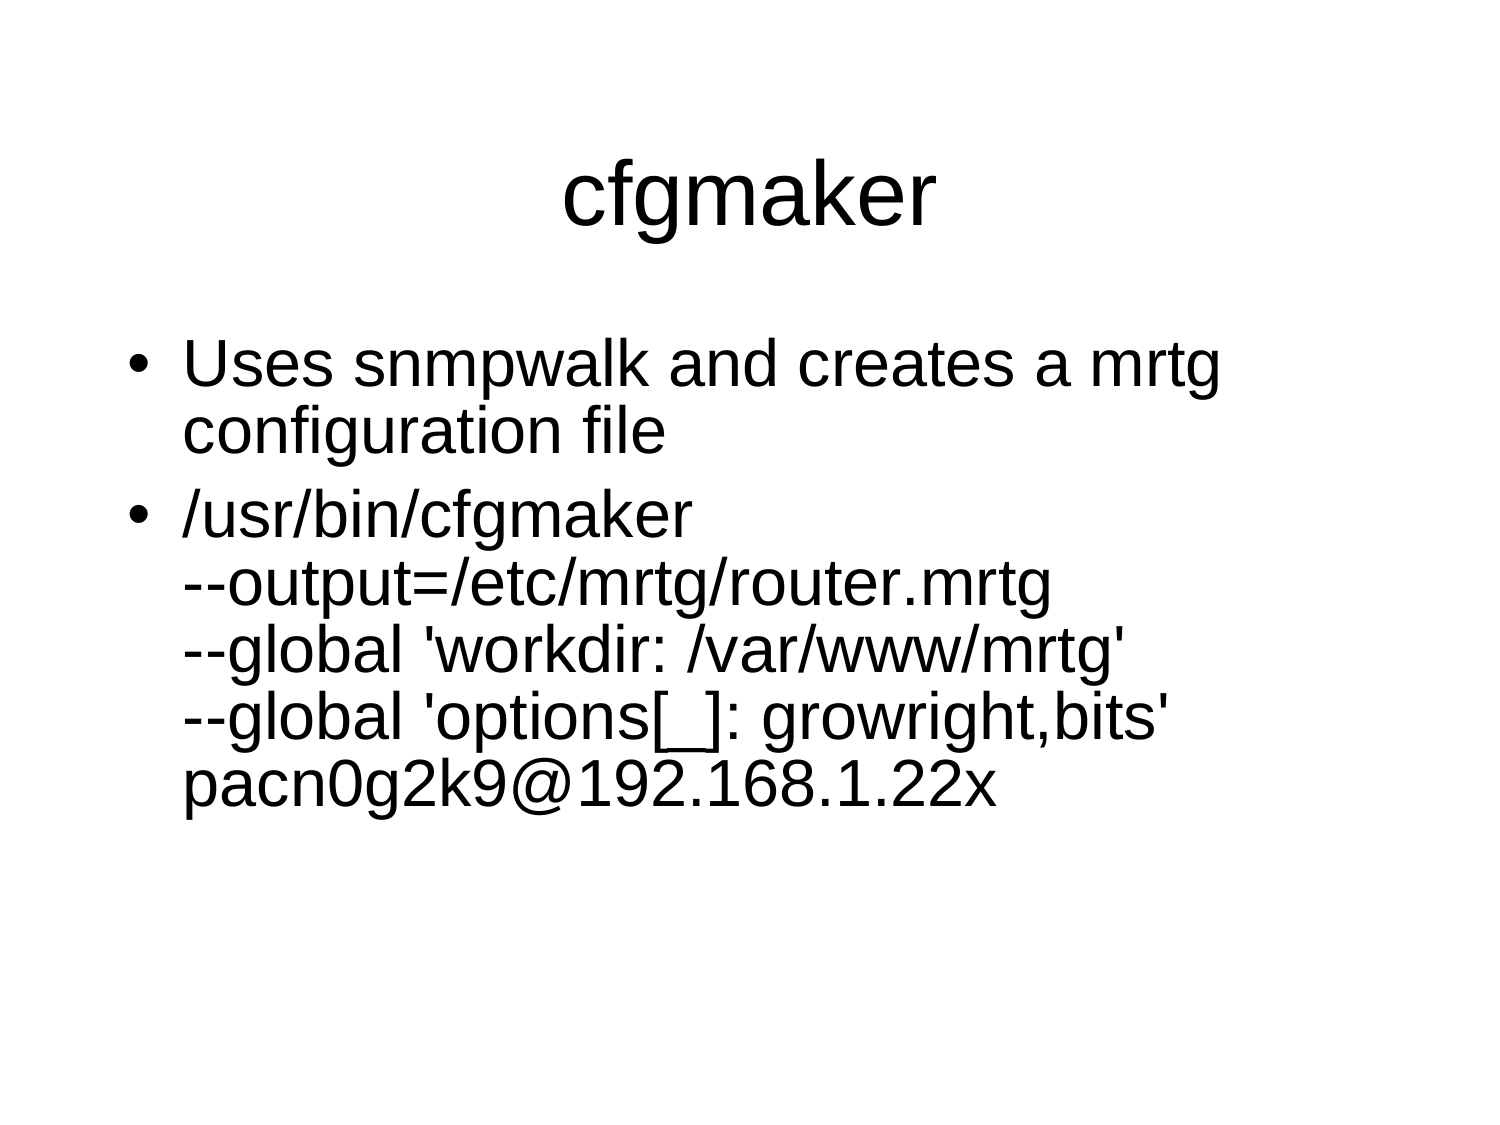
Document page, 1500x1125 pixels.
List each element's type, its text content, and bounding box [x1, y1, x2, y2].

list Uses snmpwalk and creates a mrtg configuration file /usr/bin/cfgmaker --output=/etc/mrtg/router.mrtg --global 'workdir: /var/www/mrtg' --global 'options[_]: growright,bits' pacn0g2k9@192.168.1.22x [112, 324, 1388, 1001]
title cfgmaker [112, 99, 1388, 288]
